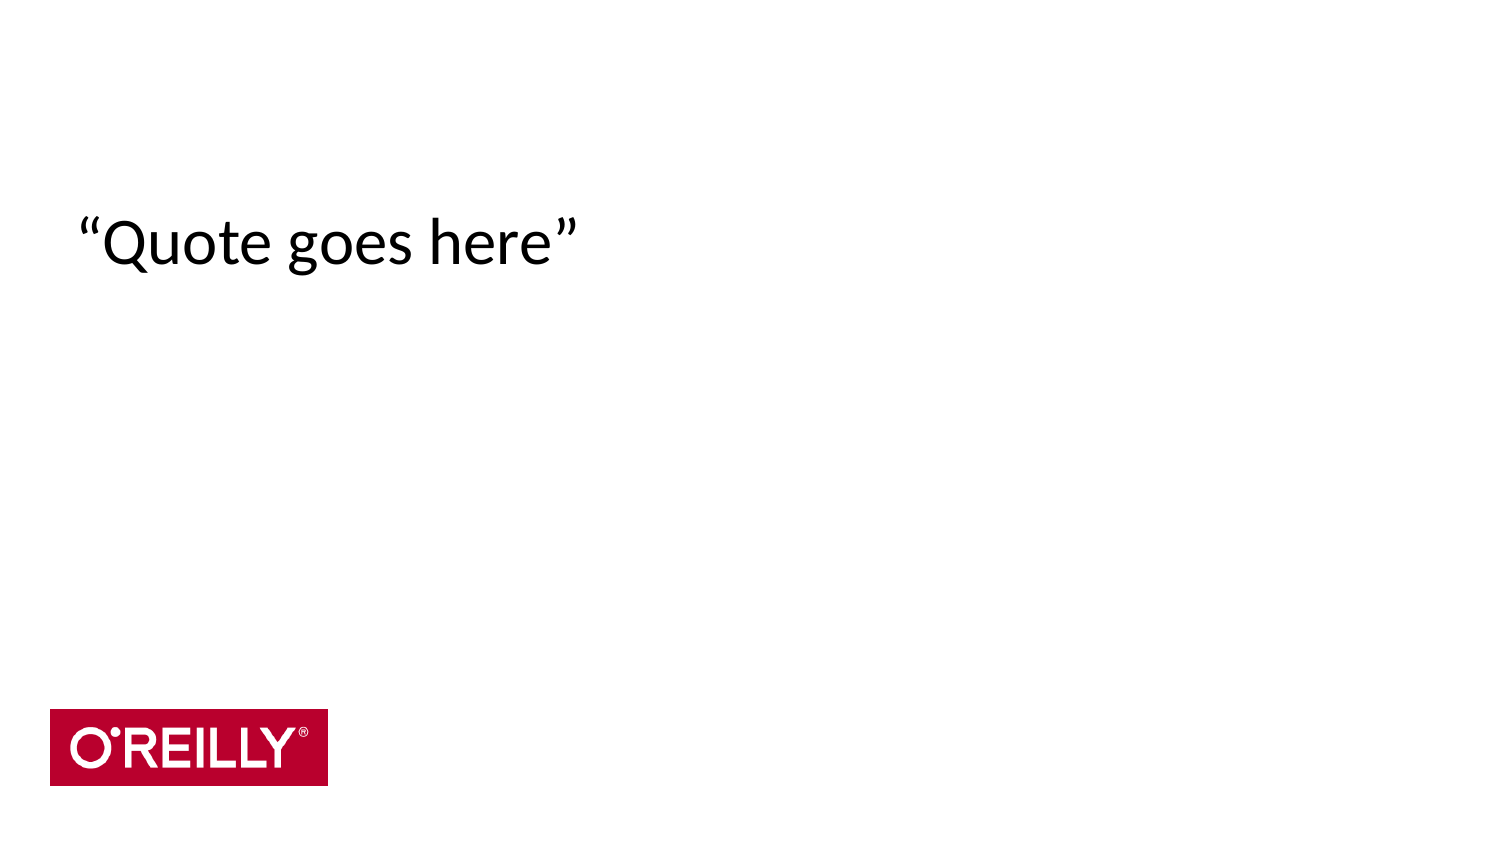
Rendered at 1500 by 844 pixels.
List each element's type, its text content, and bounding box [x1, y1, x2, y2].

list “Quote goes here” [75, 197, 1425, 687]
picture [50, 709, 328, 786]
